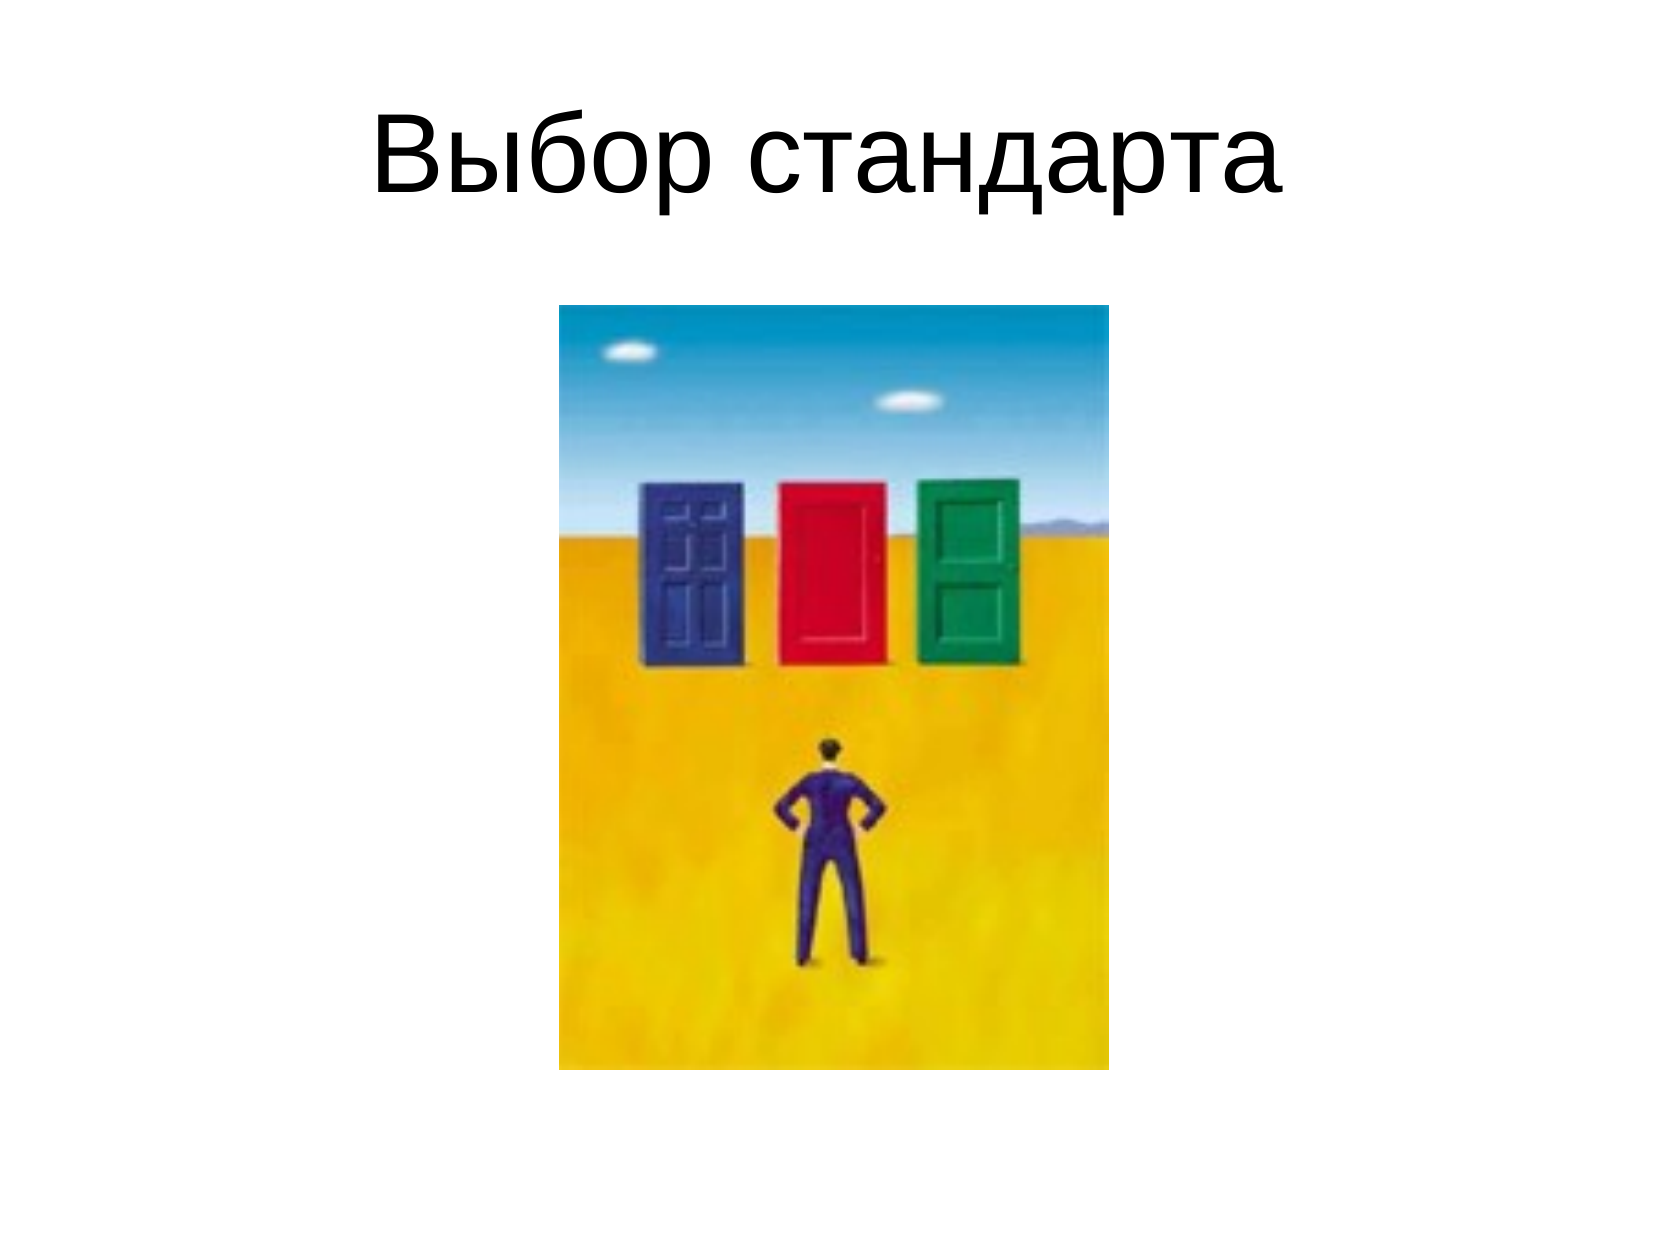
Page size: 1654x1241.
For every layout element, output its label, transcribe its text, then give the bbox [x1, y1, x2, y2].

picture [559, 335, 1109, 1070]
title Выбор стандарта [82, 49, 1571, 257]
